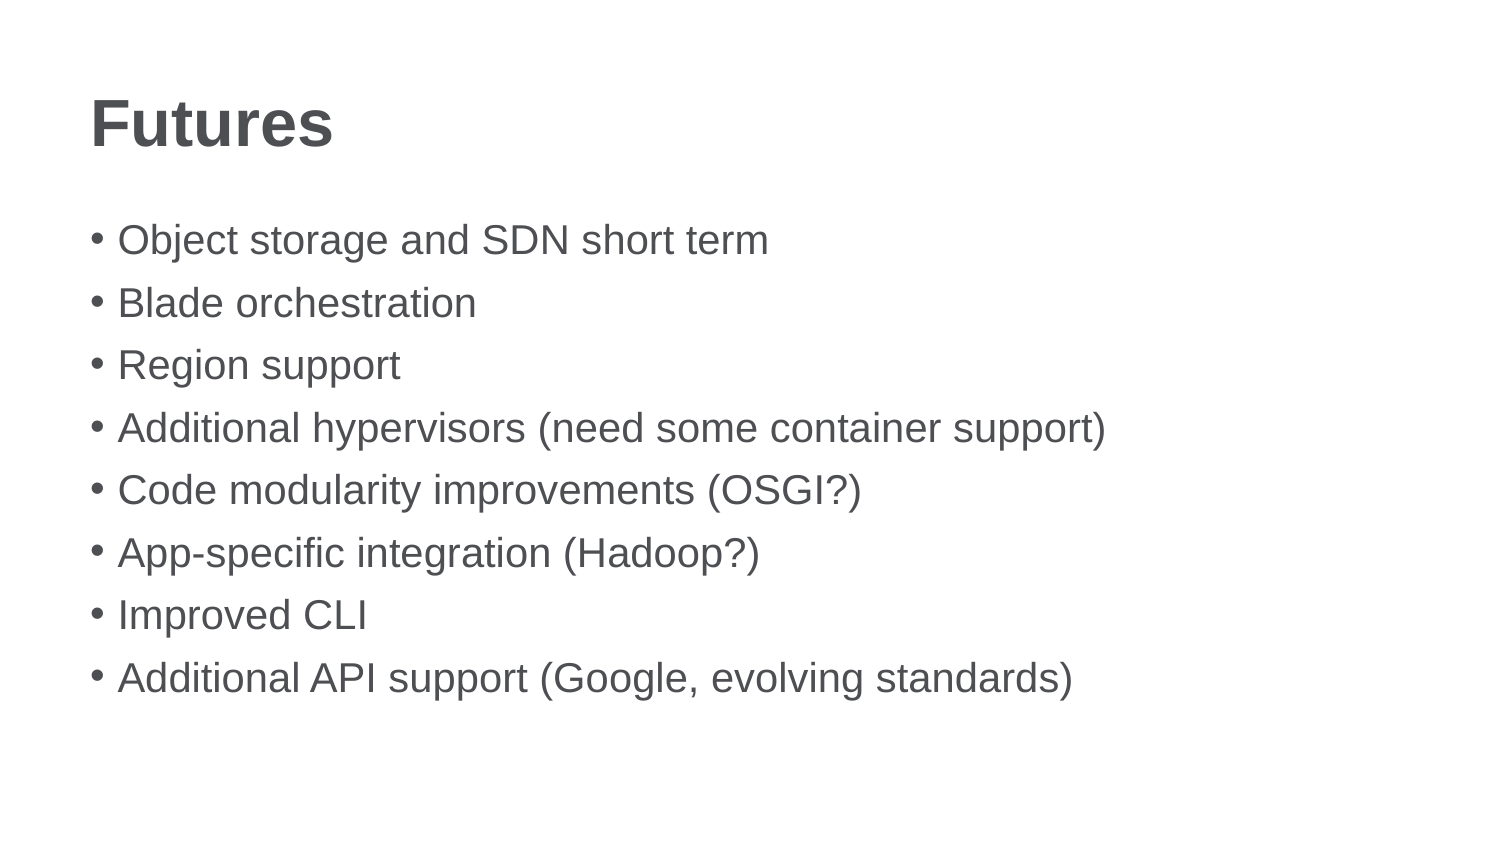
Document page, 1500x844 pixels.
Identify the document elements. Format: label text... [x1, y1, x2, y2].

list Object storage and SDN short term Blade orchestration Region support Additional hypervisors (need some container support) Code modularity improvements (OSGI?) App-specific integration (Hadoop?) Improved CLI Additional API support (Google, evolving standards) [75, 198, 1426, 841]
title Futures [75, 33, 1426, 175]
